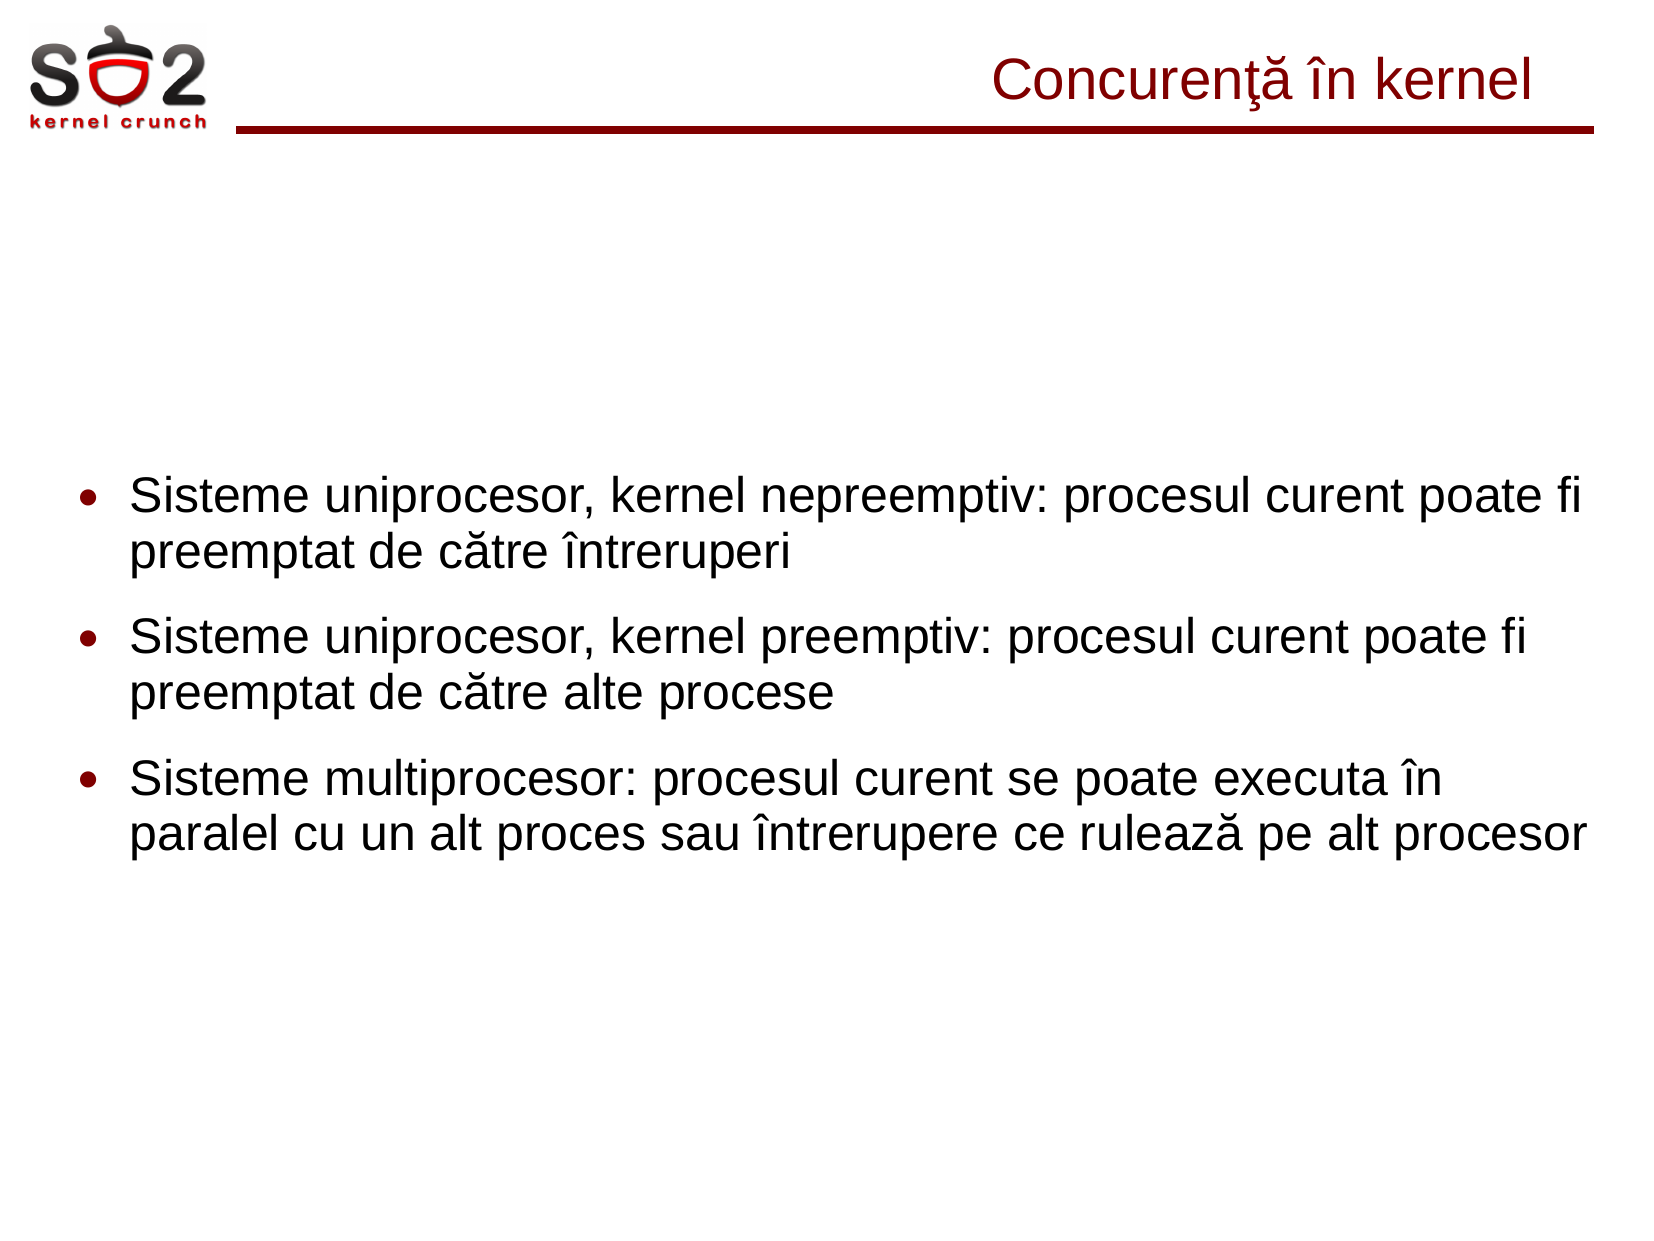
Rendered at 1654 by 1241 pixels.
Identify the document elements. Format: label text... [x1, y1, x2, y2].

picture [29, 23, 121, 130]
title Concurenţă în kernel [121, 11, 1534, 148]
list Sisteme uniprocesor, kernel nepreemptiv: procesul curent poate fi preemptat de către întreruperi Sisteme uniprocesor, kernel preemptiv: procesul curent poate fi preemptat de către alte procese Sisteme multiprocesor: procesul curent se poate executa în paralel cu un alt proces sau întrerupere ce rulează pe alt procesor [59, 177, 1595, 1152]
